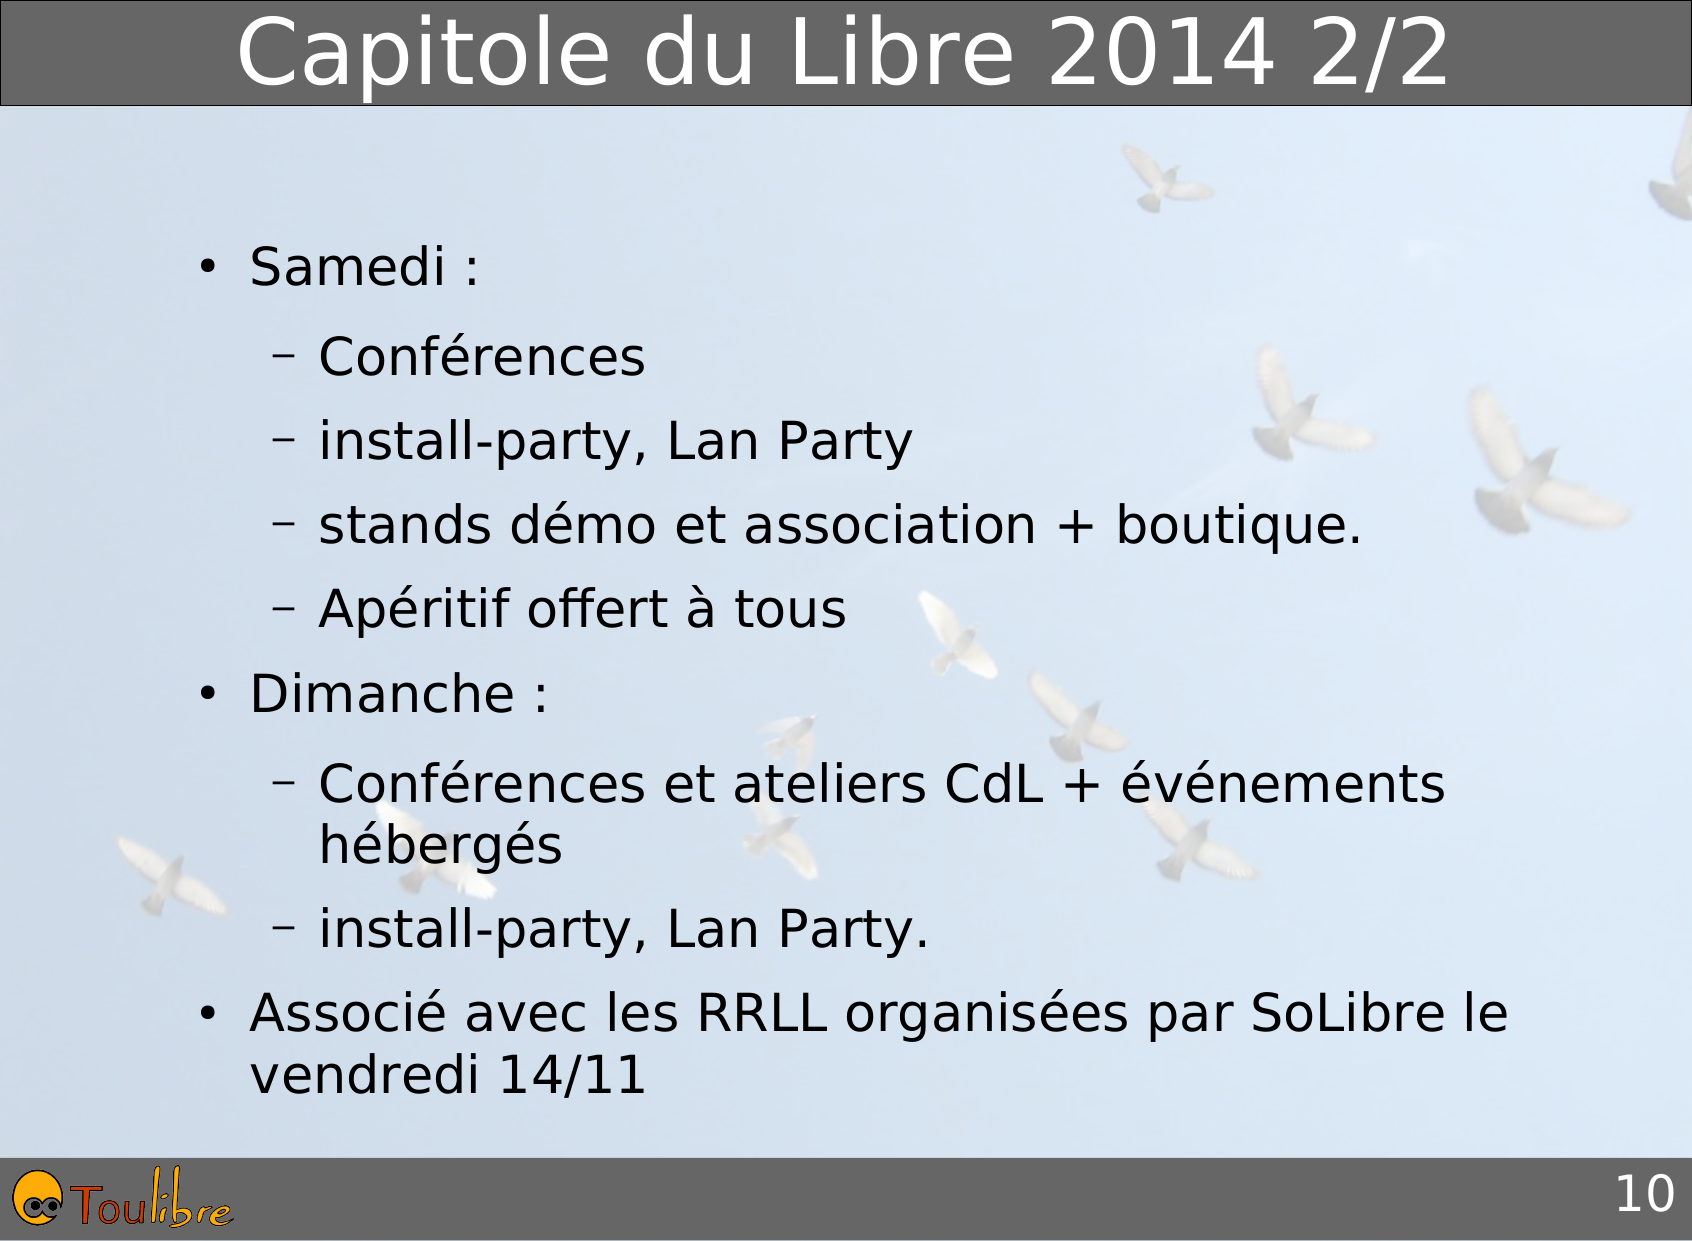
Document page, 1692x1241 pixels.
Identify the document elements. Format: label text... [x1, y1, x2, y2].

title Capitole du Libre 2014 2/2 [0, 0, 1692, 107]
list Samedi : Conférences install-party, Lan Party stands démo et association + boutique. Apéritif offert à tous Dimanche : Conférences et ateliers CdL + événements hébergés install-party, Lan Party. Associé avec les RRLL organisées par SoLibre le vendredi 14/11 [84, 146, 1608, 1109]
picture [12, 1165, 234, 1228]
